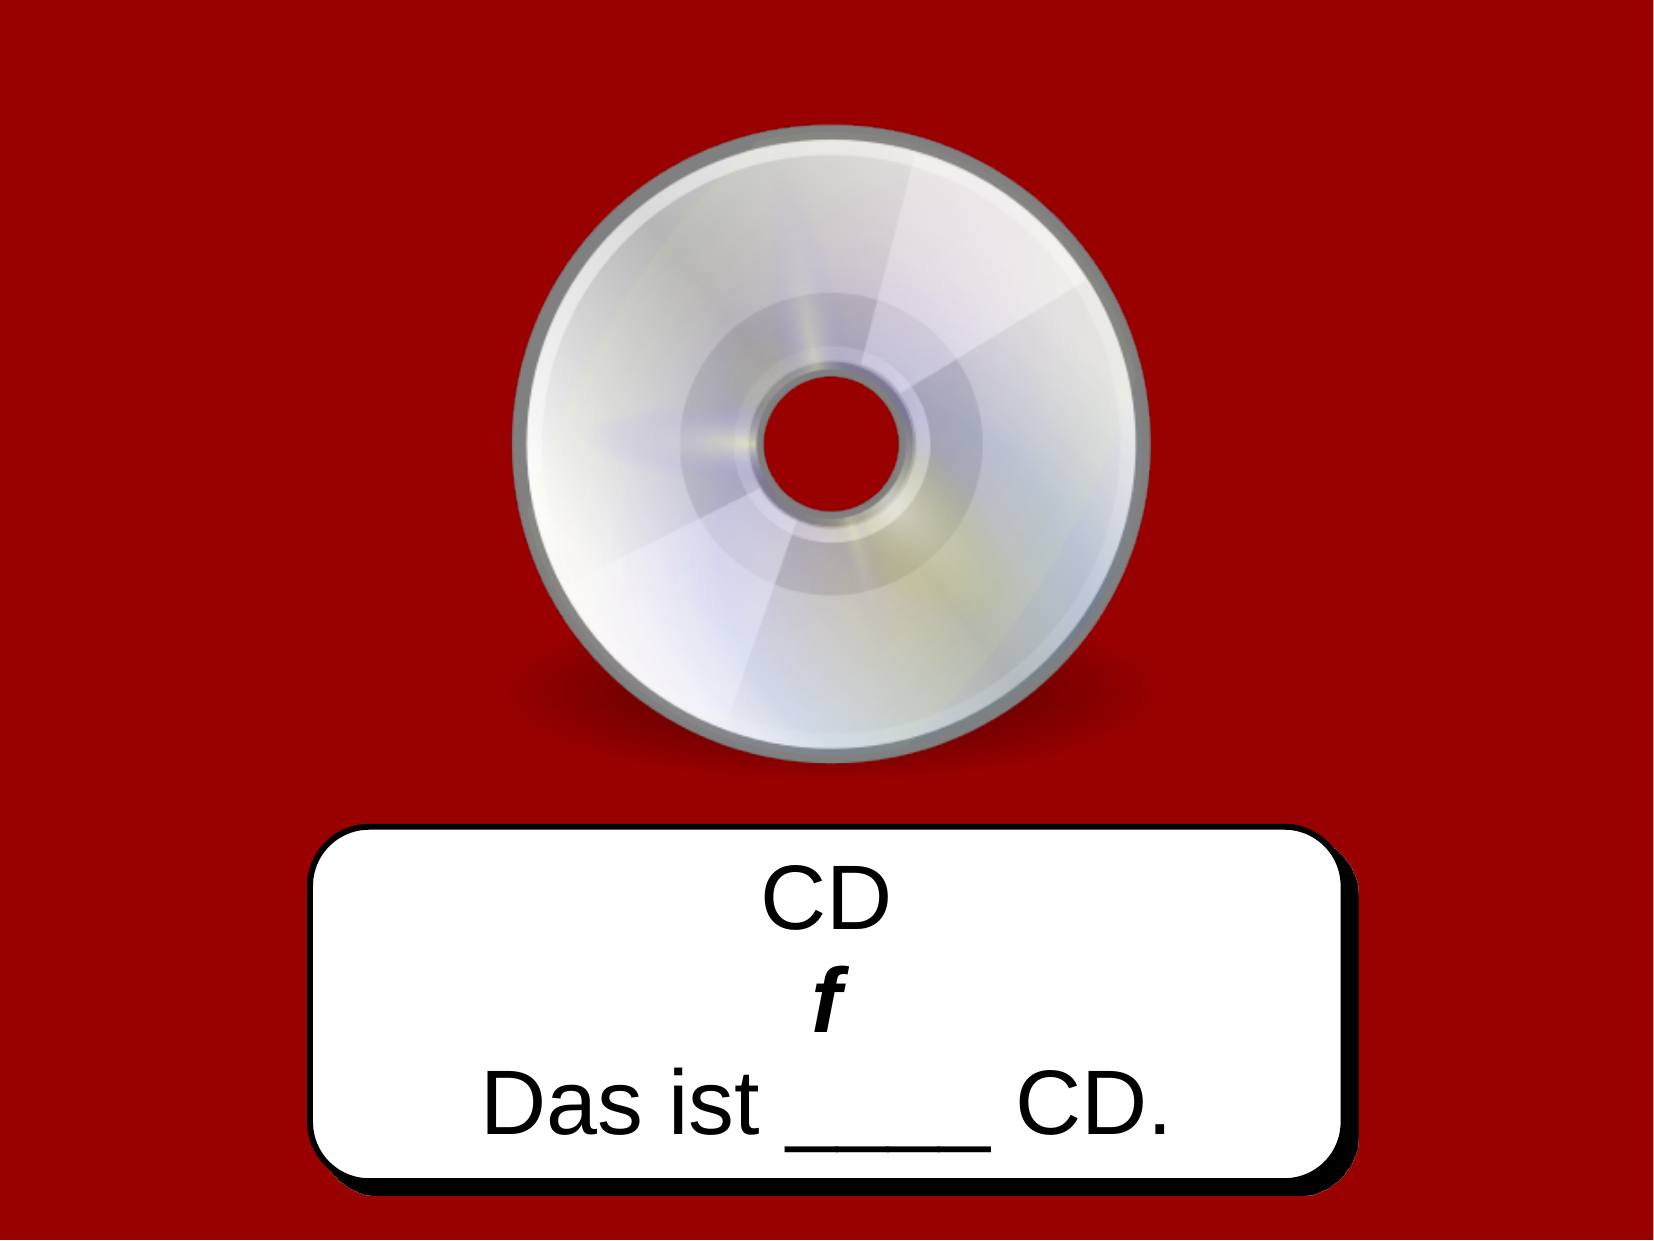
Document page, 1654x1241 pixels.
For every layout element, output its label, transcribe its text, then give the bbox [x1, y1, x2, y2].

text_box [345, 1176, 1309, 1182]
text_box CD f Das ist ____ CD. [342, 839, 1312, 1176]
text_box [310, 826, 1344, 1175]
picture [467, 70, 1186, 789]
